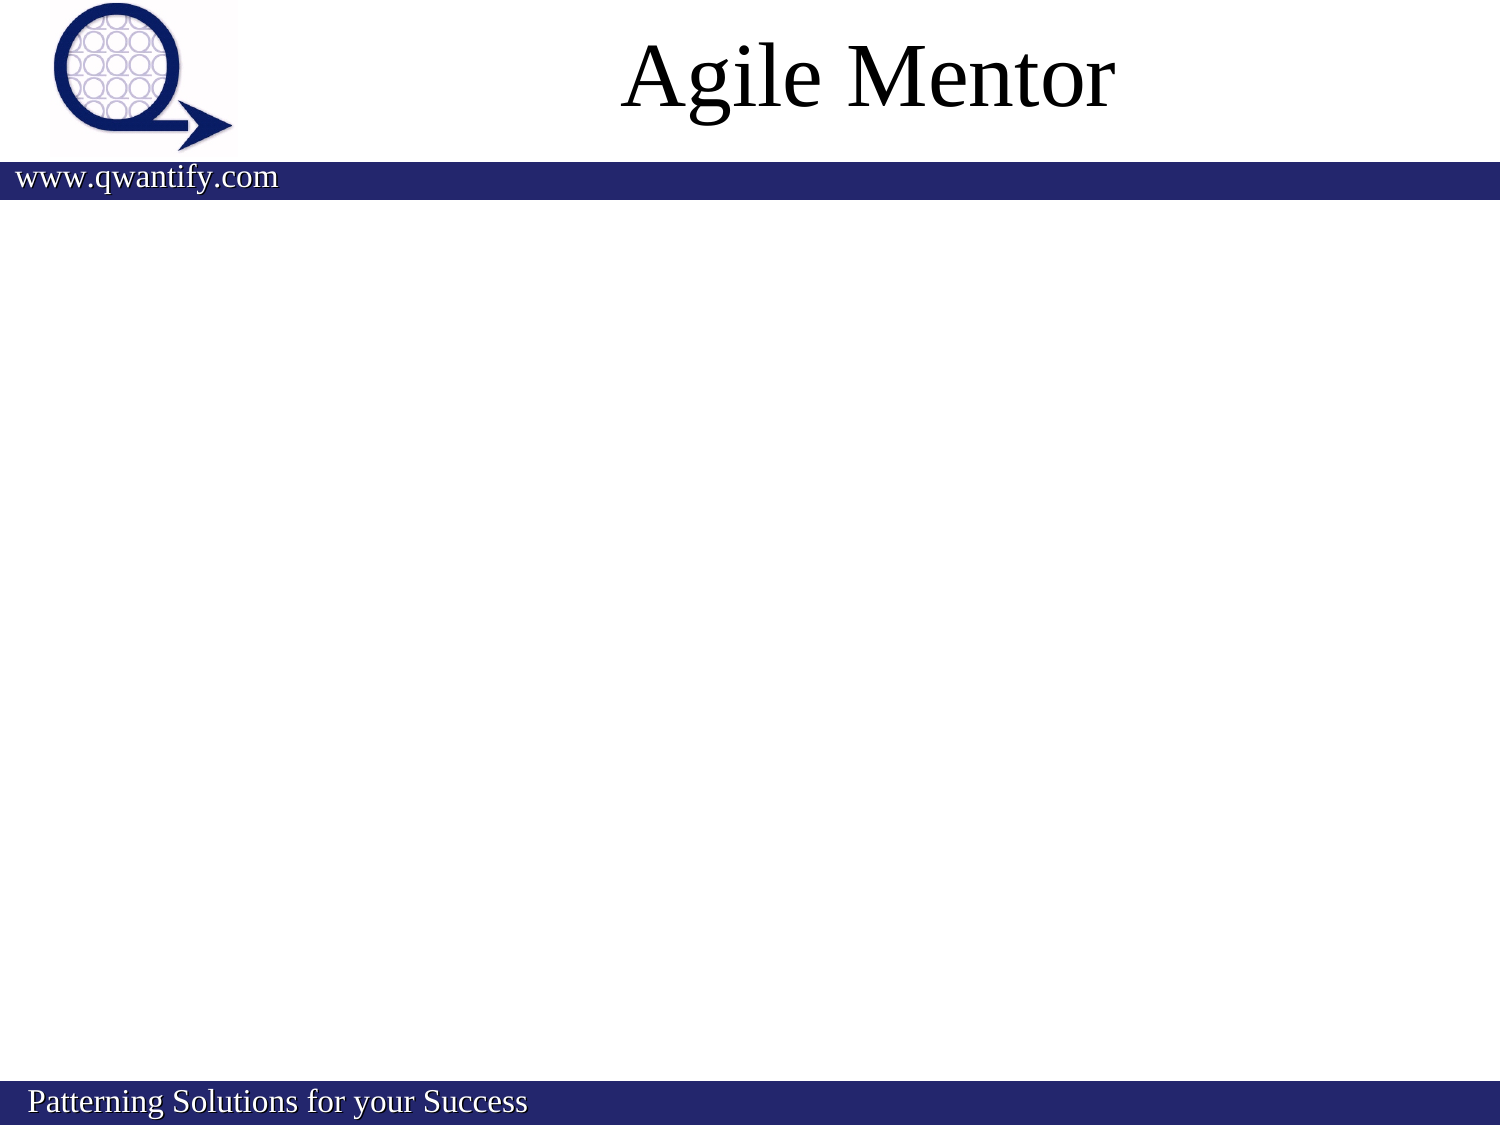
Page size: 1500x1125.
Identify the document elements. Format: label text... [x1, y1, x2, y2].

picture [0, 162, 1500, 200]
picture [50, 0, 238, 157]
picture [0, 1081, 1500, 1125]
title Agile Mentor [287, 0, 1450, 193]
